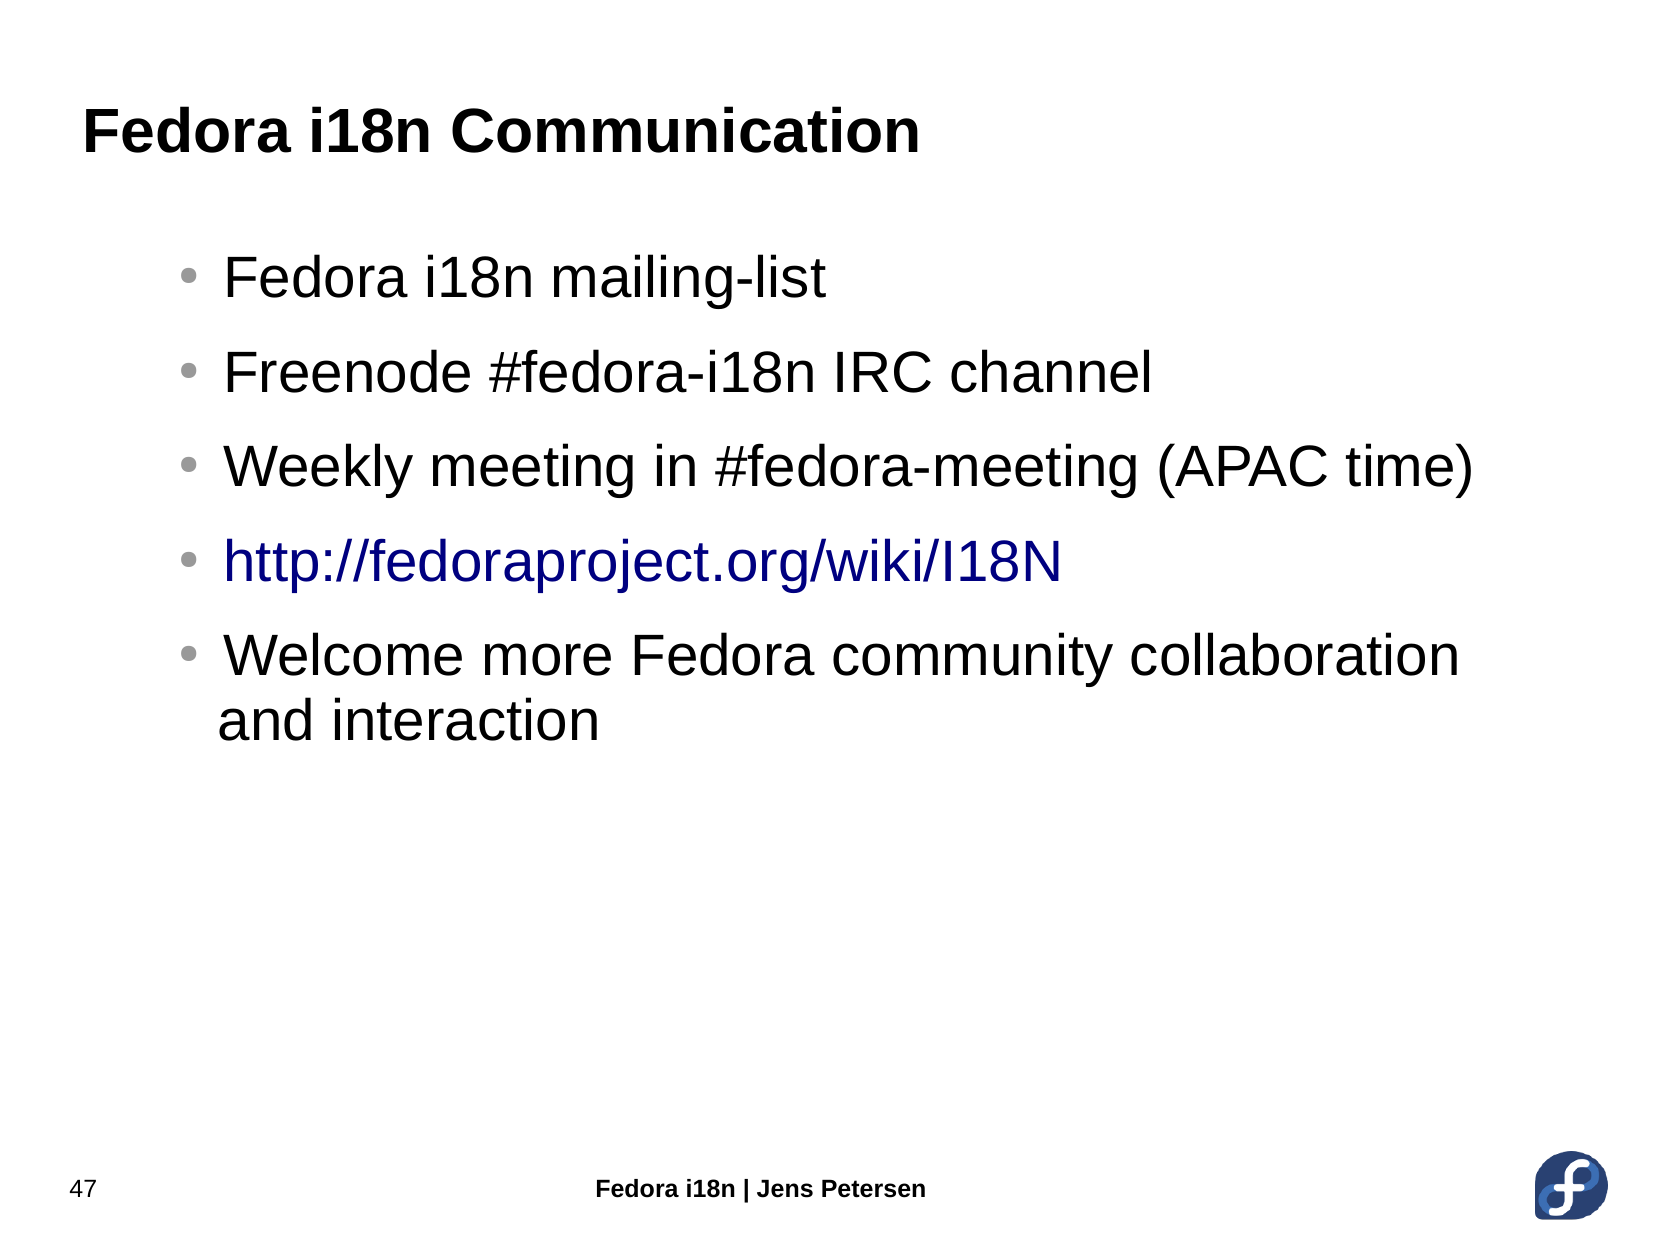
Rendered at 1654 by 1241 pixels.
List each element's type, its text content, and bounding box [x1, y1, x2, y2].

title Fedora i18n Communication [82, 37, 1571, 226]
picture [1529, 1146, 1613, 1224]
list Fedora i18n mailing-list Freenode #fedora-i18n IRC channel Weekly meeting in #fedora-meeting (APAC time) http://fedoraproject.org/wiki/I18N Welcome more Fedora community collaboration and interaction [86, 244, 1576, 1039]
